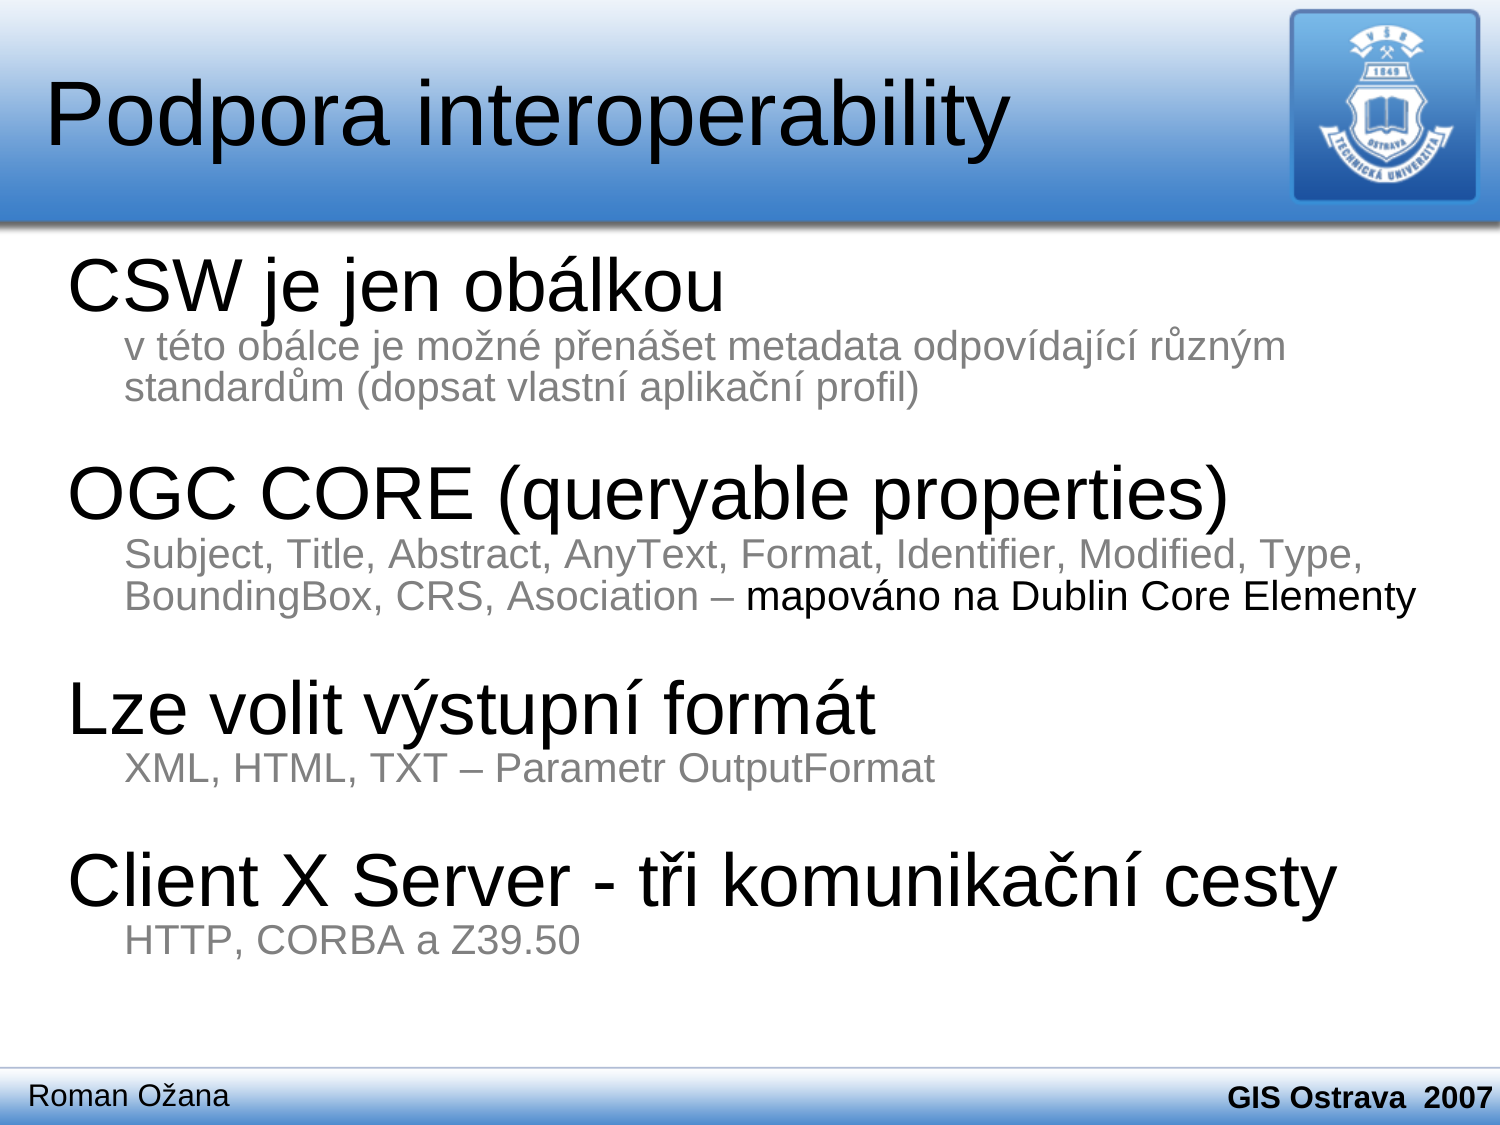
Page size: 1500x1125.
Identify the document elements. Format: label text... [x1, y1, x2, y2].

list CSW je jen obálkou v této obálce je možné přenášet metadata odpovídající různým standardům (dopsat vlastní aplikační profil) OGC CORE (queryable properties) Subject, Title, Abstract, AnyText, Format, Identifier, Modified, Type, BoundingBox, CRS, Asociation – mapováno na Dublin Core Elementy Lze volit výstupní formát XML, HTML, TXT – Parametr OutputFormat Client X Server - tři komunikační cesty HTTP, CORBA a Z39.50 [53, 243, 1471, 1059]
picture [0, 0, 1500, 1125]
title Podpora interoperability [29, 31, 1235, 197]
